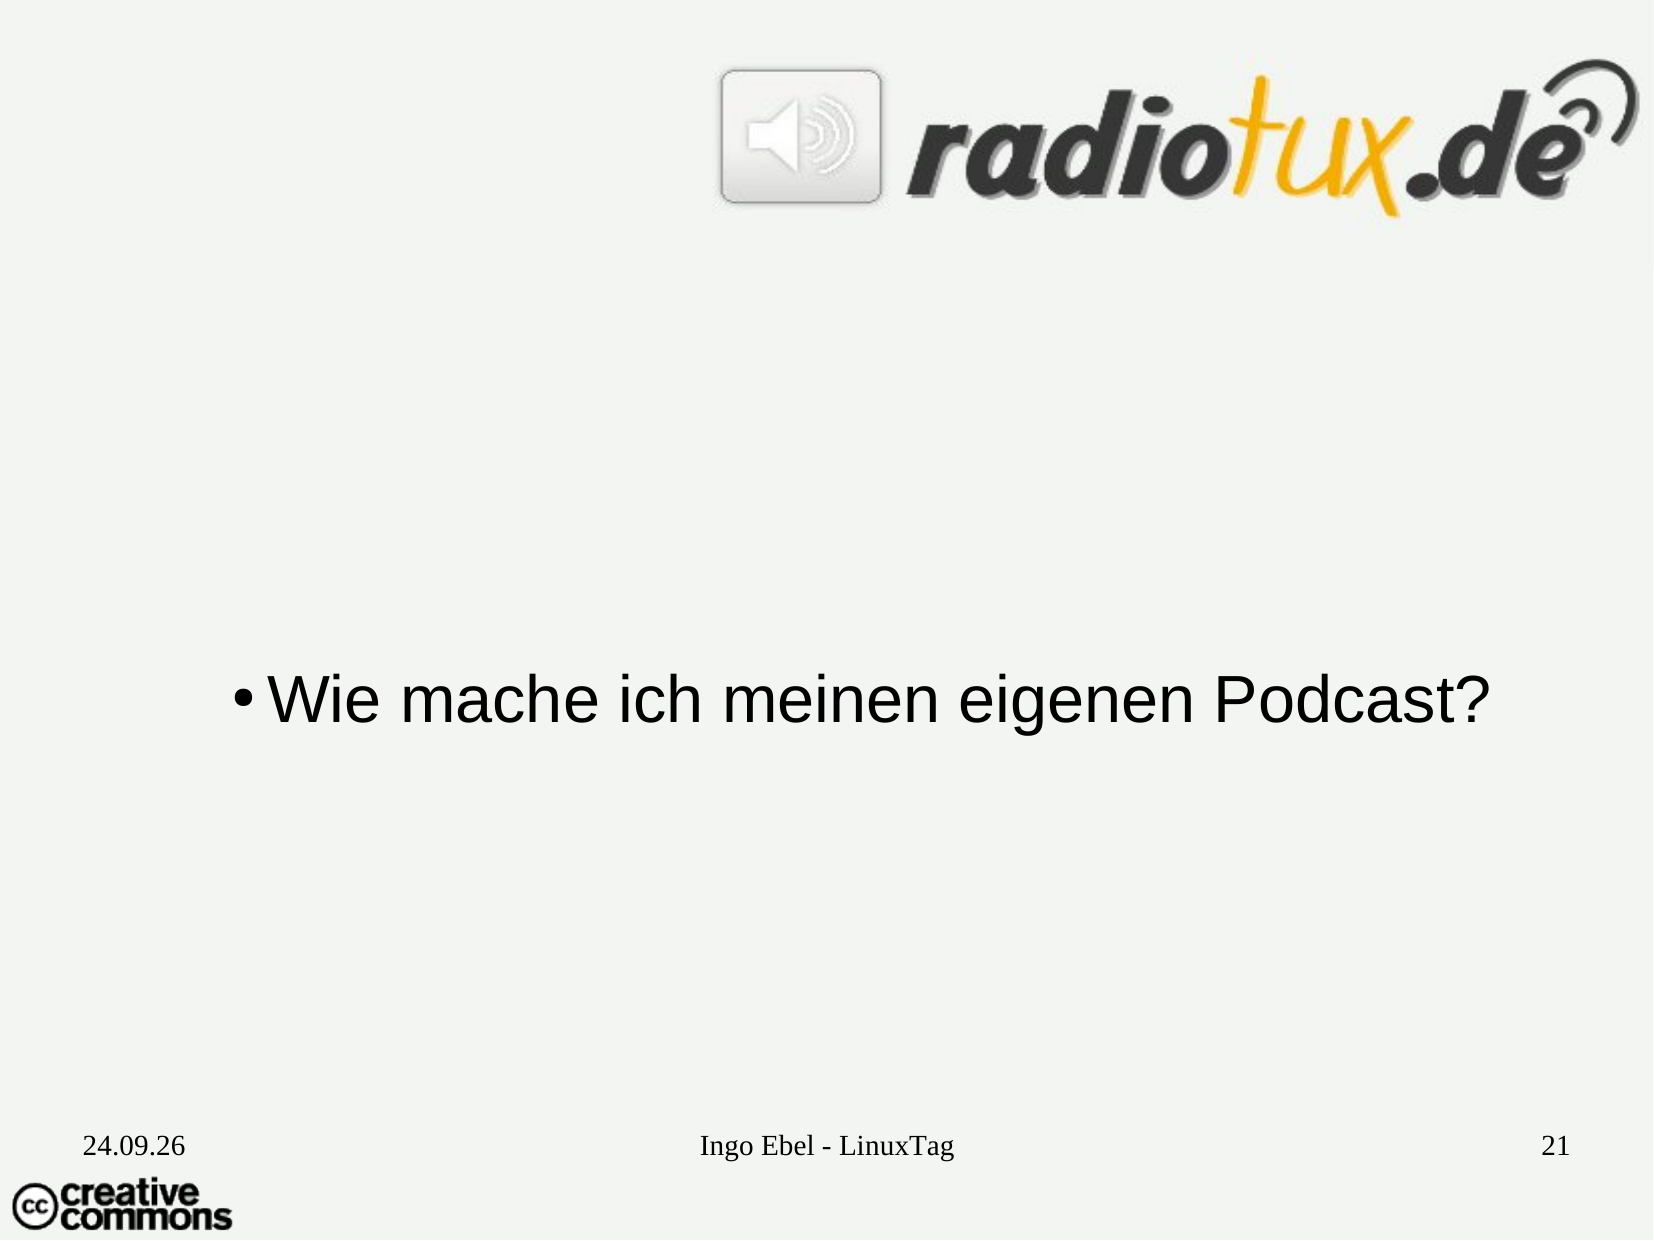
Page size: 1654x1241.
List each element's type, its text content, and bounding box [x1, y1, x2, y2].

picture [649, 0, 1654, 266]
subtitle Wie mache ich meinen eigenen Podcast? [82, 290, 1571, 1109]
picture [0, 1121, 236, 1240]
